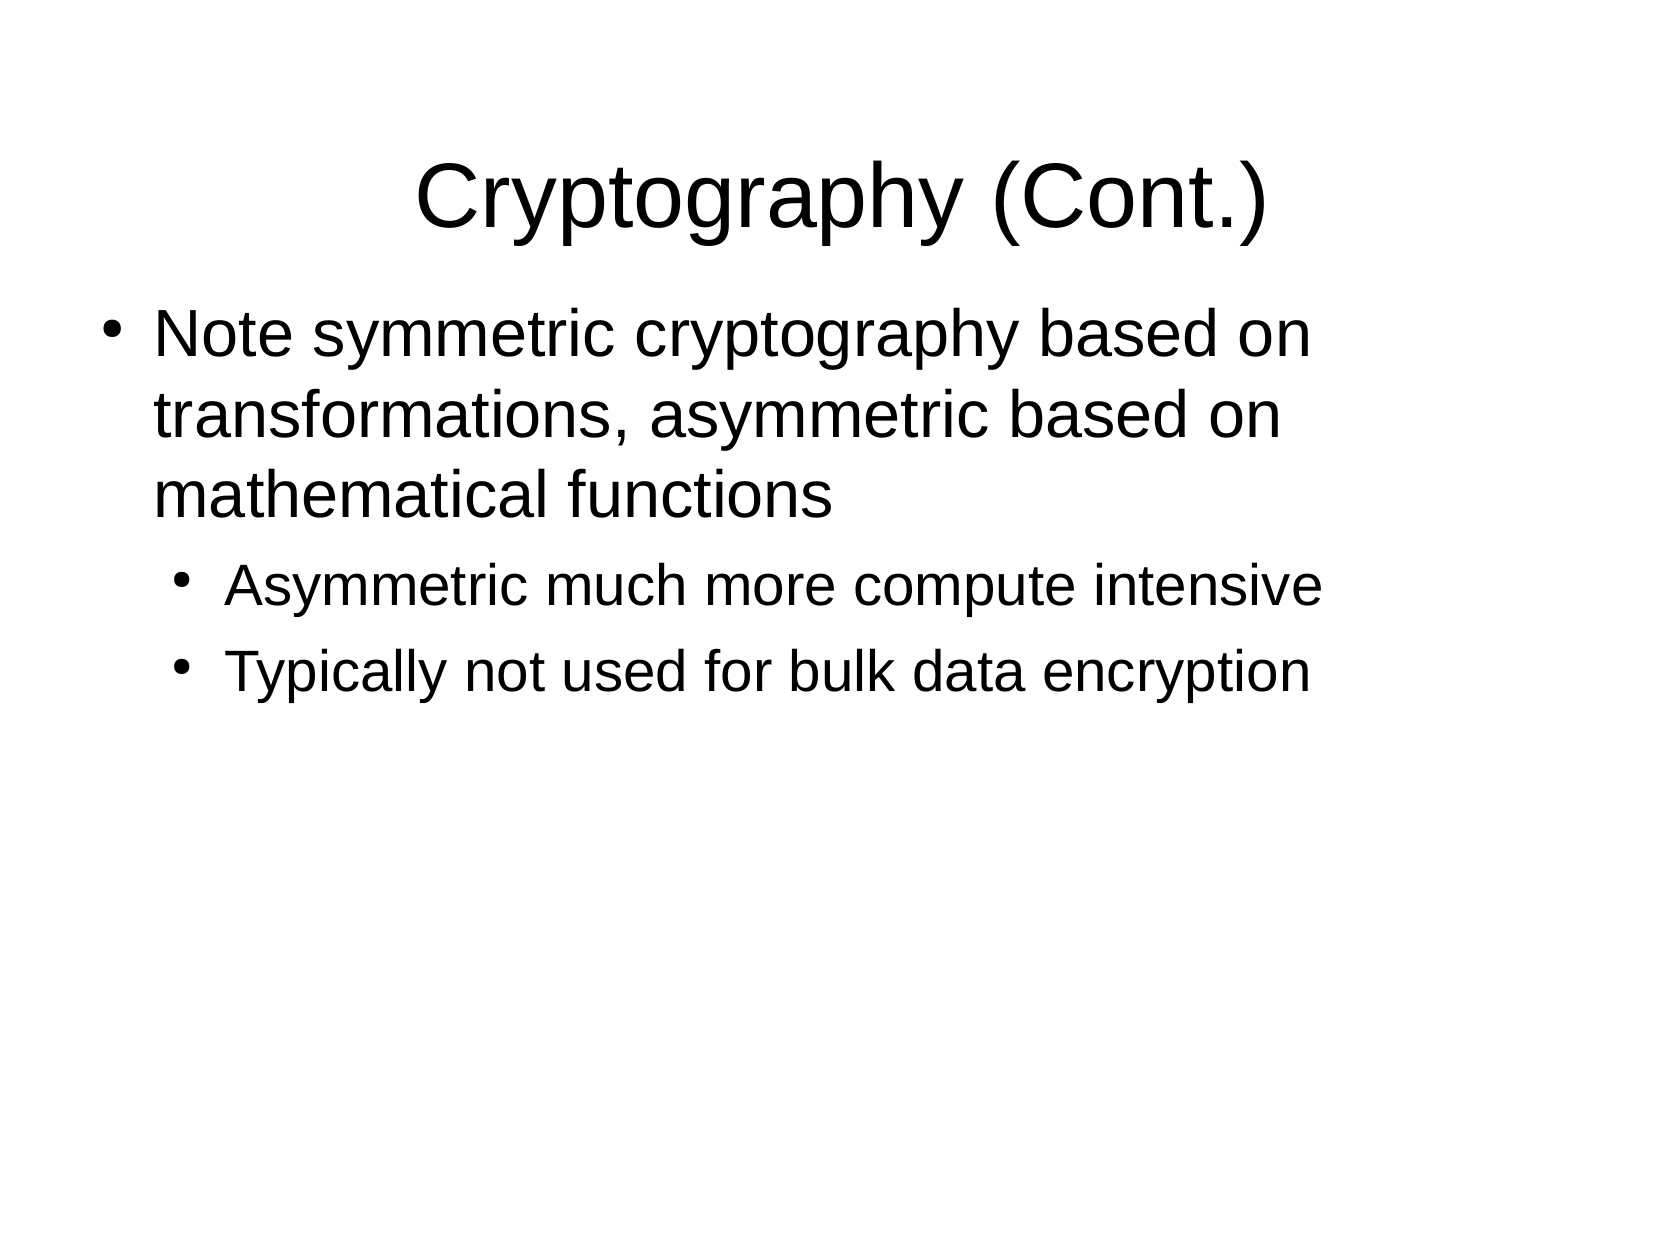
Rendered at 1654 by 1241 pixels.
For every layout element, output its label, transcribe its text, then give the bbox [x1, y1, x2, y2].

title Cryptography (Cont.) [82, 49, 1571, 257]
list Note symmetric cryptography based on transformations, asymmetric based on mathematical functions Asymmetric much more compute intensive Typically not used for bulk data encryption [82, 290, 1571, 1010]
